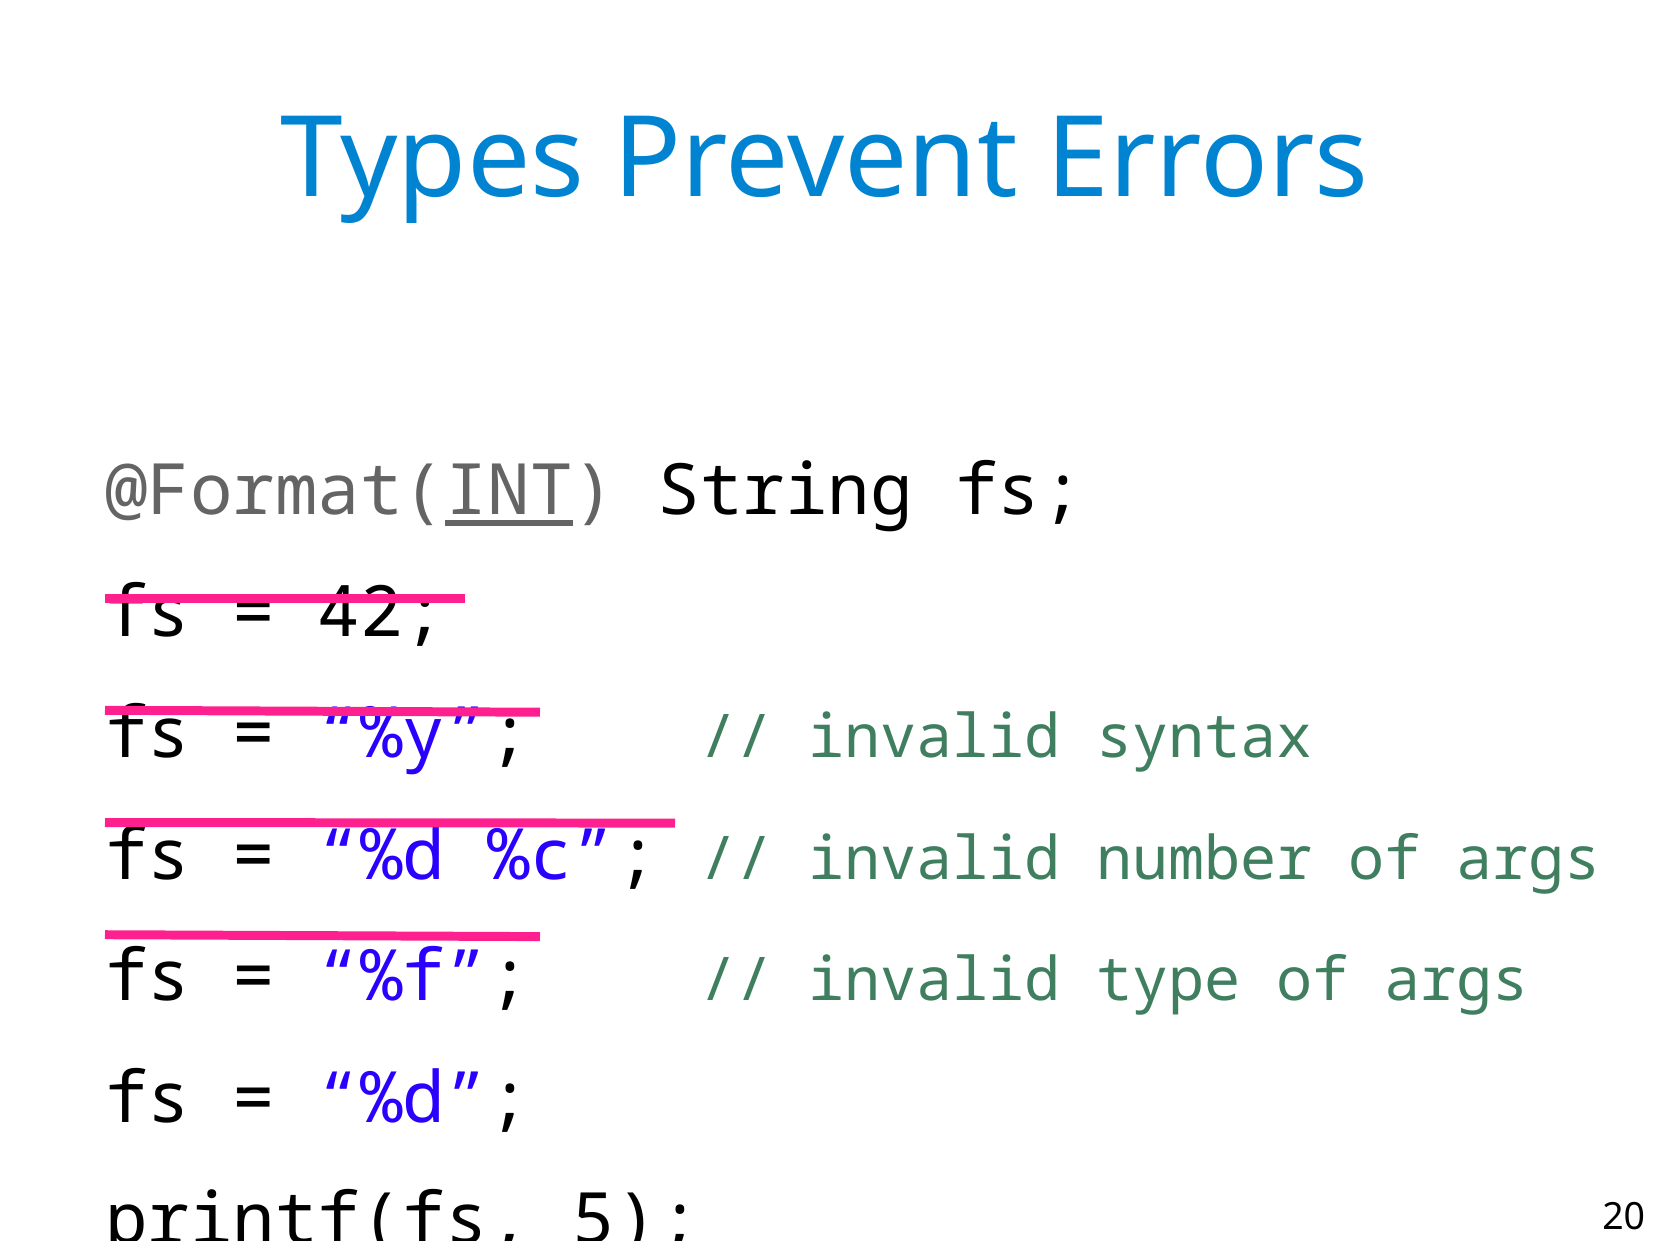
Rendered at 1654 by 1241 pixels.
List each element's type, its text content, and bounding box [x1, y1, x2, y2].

title Types Prevent Errors [60, 49, 1591, 257]
text_box @Format(INT) String fs; fs = 42; fs = “%y”; // invalid syntax fs = “%d %c”; // invalid number of args fs = “%f”; // invalid type of args fs = “%d”; printf(fs, 5); [45, 439, 1621, 1241]
